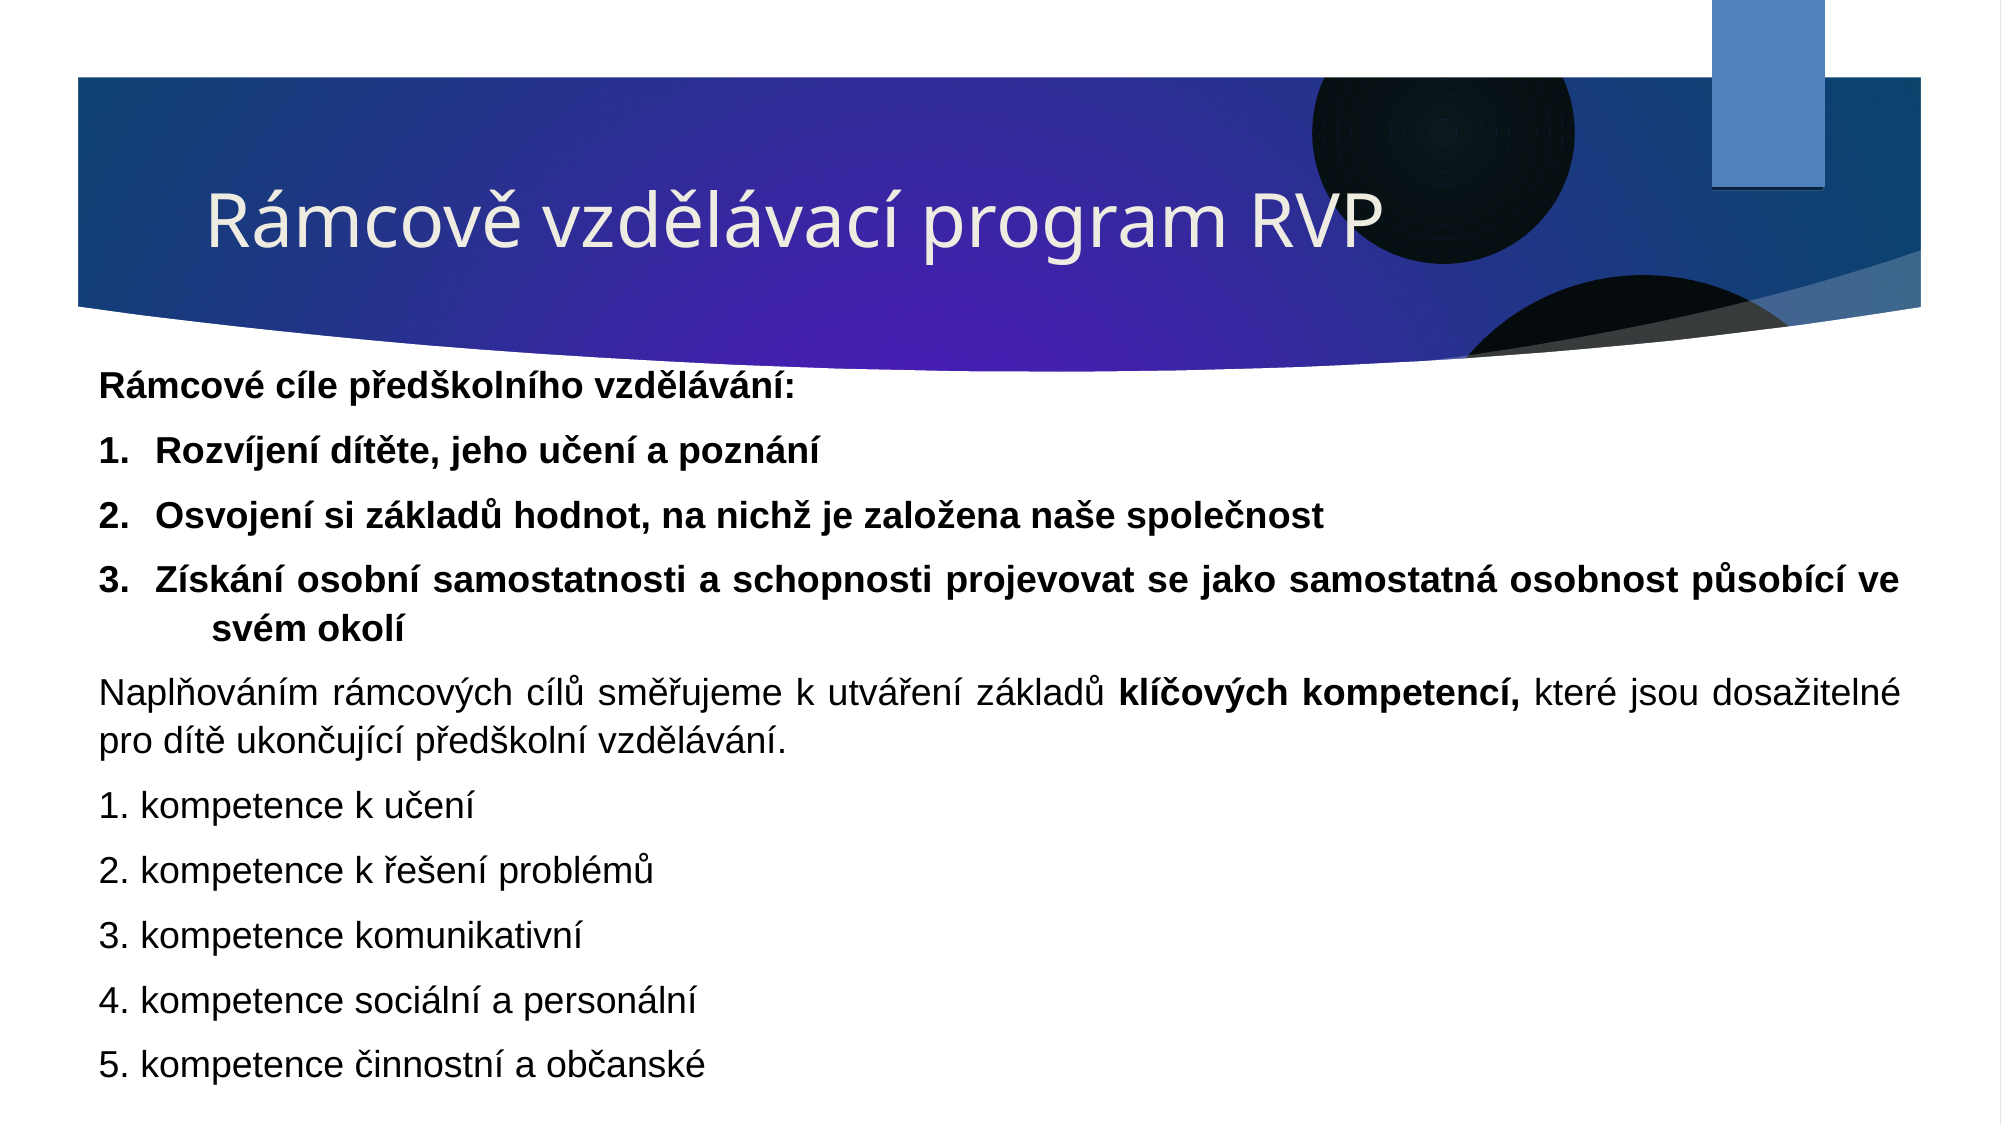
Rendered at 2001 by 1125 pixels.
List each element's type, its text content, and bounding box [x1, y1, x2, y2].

text_box Rámcové cíle předškolního vzdělávání: Rozvíjení dítěte, jeho učení a poznání Osvojení si základů hodnot, na nichž je založena naše společnost Získání osobní samostatnosti a schopnosti projevovat se jako samostatná osobnost působící ve svém okolí Naplňováním rámcových cílů směřujeme k utváření základů klíčových kompetencí, které jsou dosažitelné pro dítě ukončující předškolní vzdělávání. 1. kompetence k učení 2. kompetence k řešení problémů 3. kompetence komunikativní 4. kompetence sociální a personální 5. kompetence činnostní a občanské [83, 350, 1917, 1125]
title Rámcově vzdělávací program RVP [189, 159, 1627, 276]
